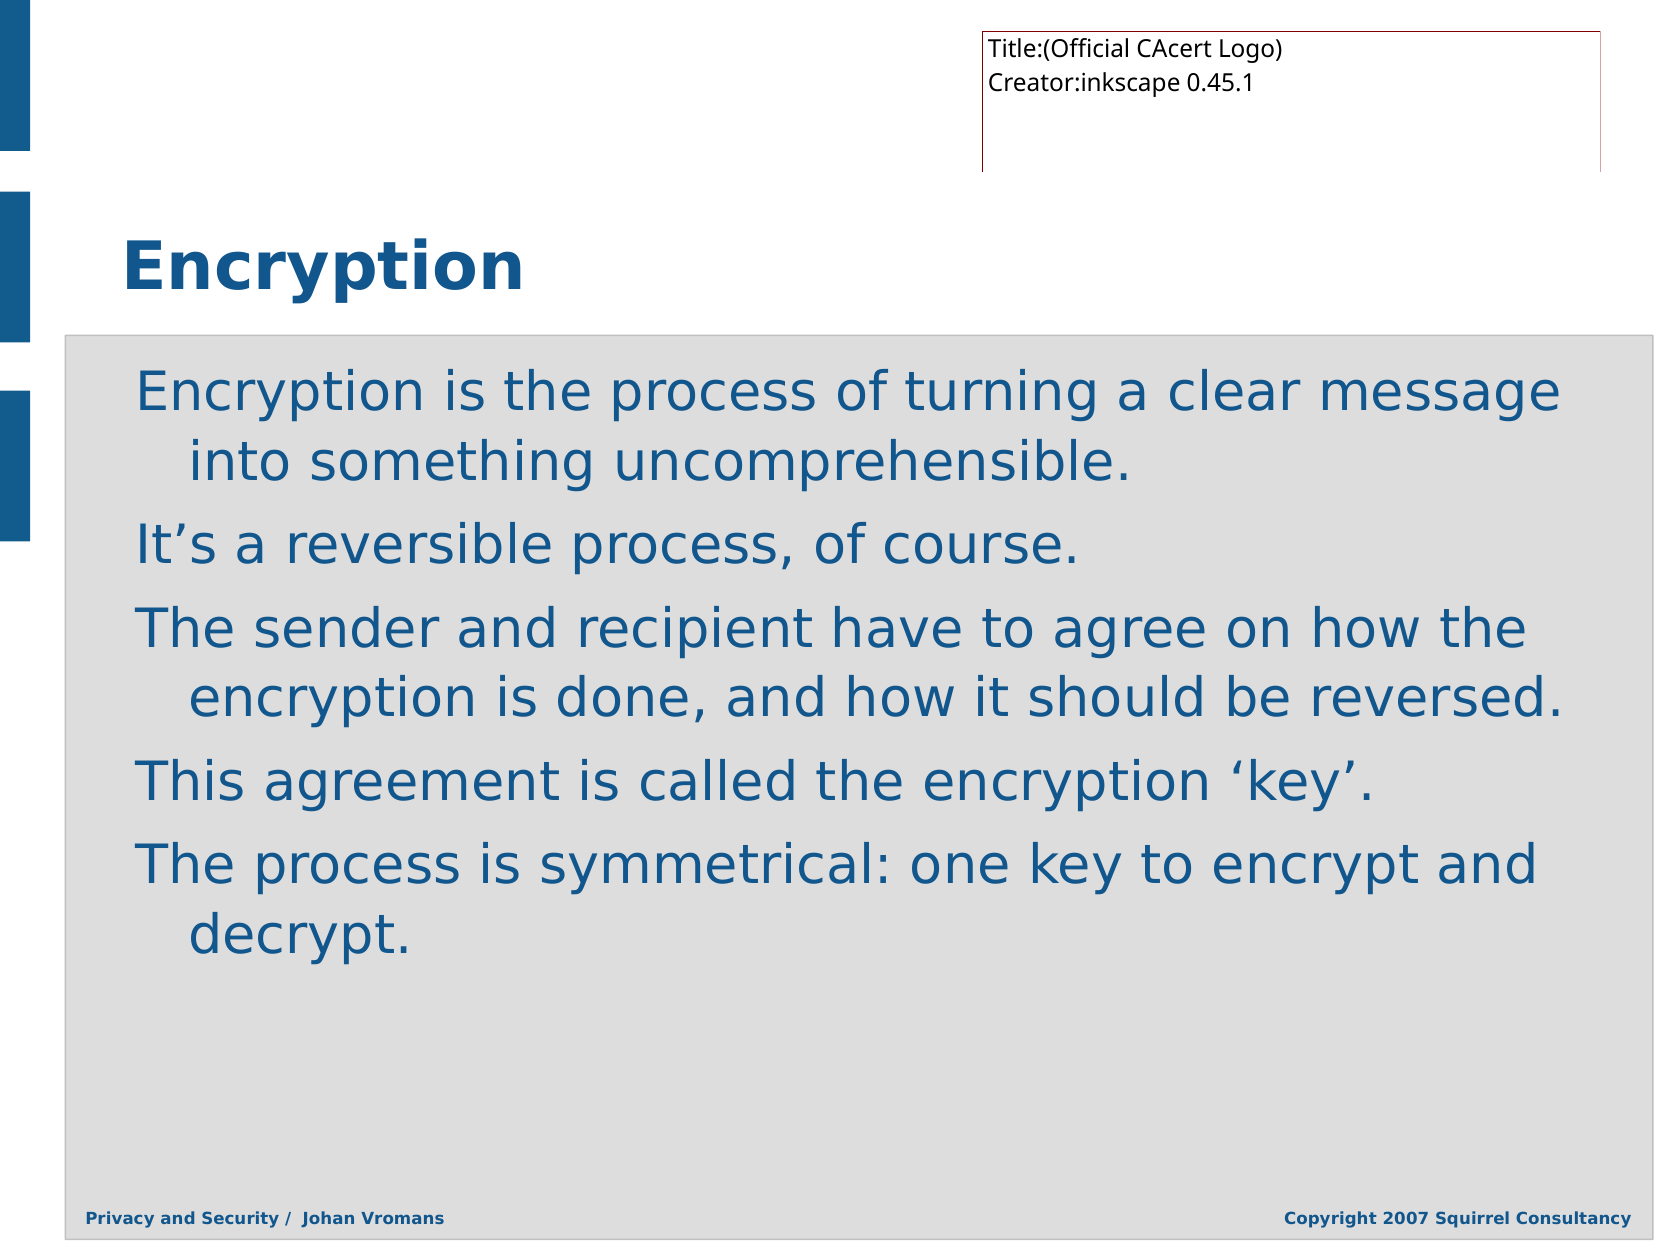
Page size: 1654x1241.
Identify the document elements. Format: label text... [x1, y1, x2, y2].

title Encryption [121, 206, 1533, 326]
list Encryption is the process of turning a clear message into something uncomprehensible. It’s a reversible process, of course. The sender and recipient have to agree on how the encryption is done, and how it should be reversed. This agreement is called the encryption ‘key’. The process is symmetrical: one key to encrypt and decrypt. [118, 354, 1625, 1235]
